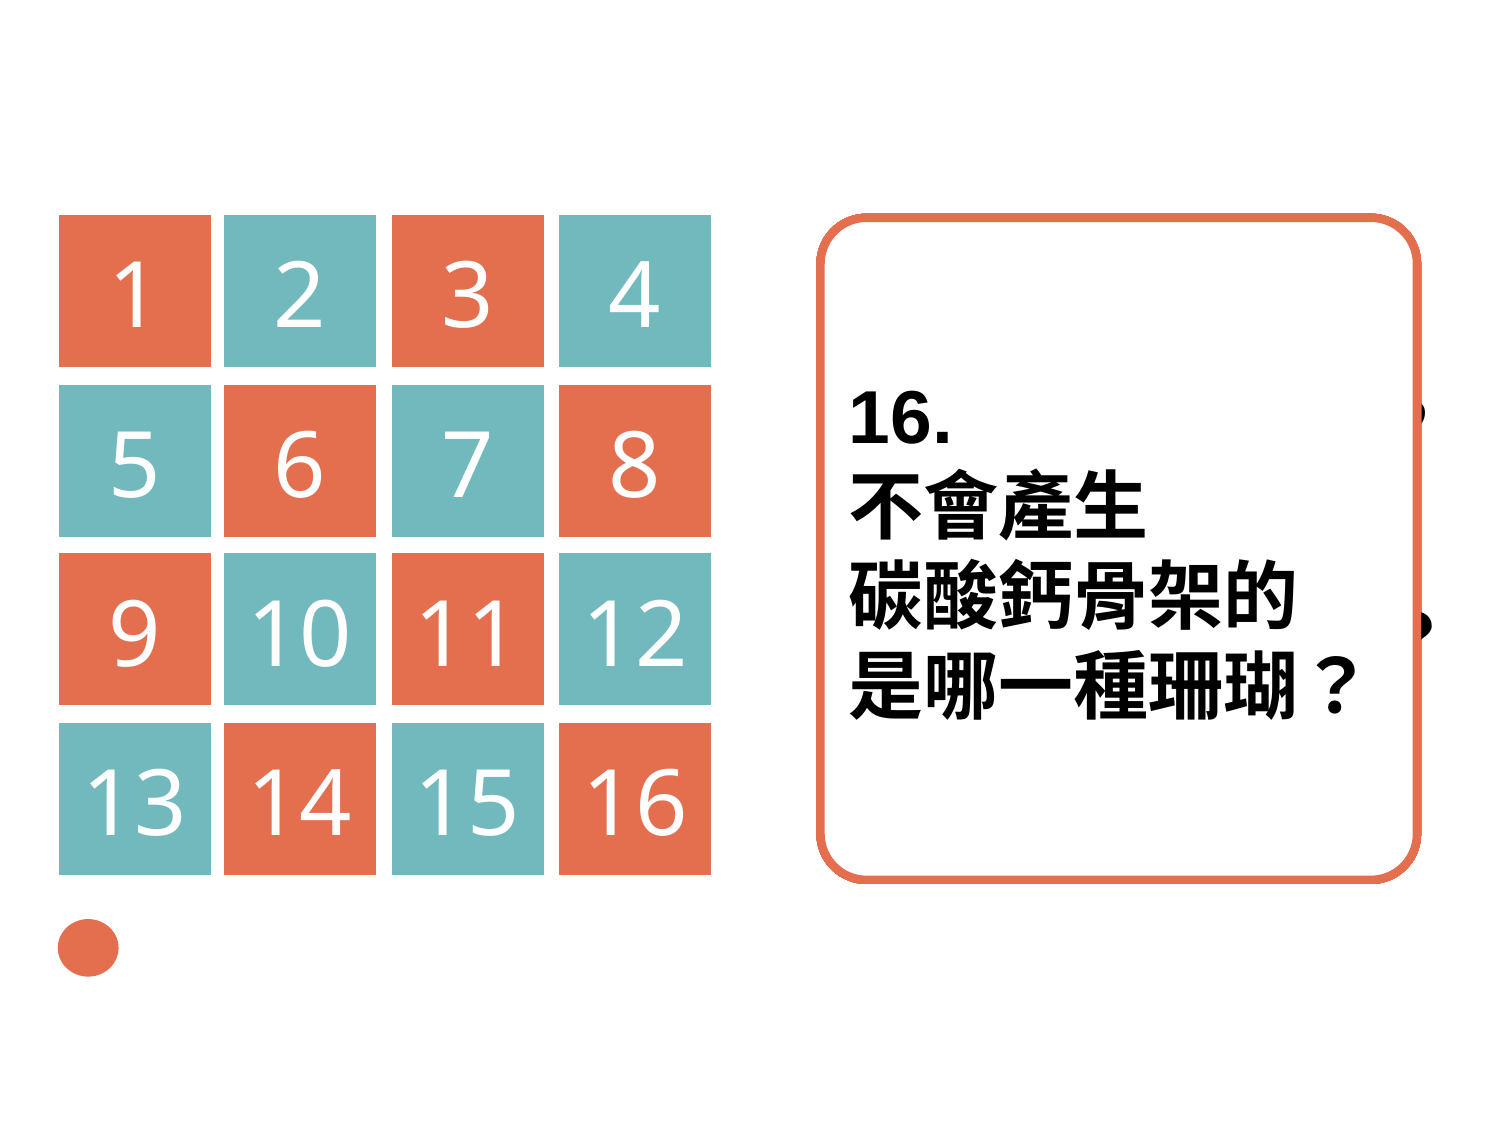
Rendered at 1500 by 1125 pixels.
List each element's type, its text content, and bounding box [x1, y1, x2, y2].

text_box 6 [223, 384, 377, 538]
text_box 11 [391, 552, 545, 706]
text_box 1 [58, 214, 212, 368]
text_box 3 [391, 214, 545, 368]
text_box 5 [58, 384, 212, 538]
text_box 2 [223, 214, 377, 368]
text_box 12 [558, 552, 712, 706]
text_box 16. 不會產生 碳酸鈣骨架的 是哪一種珊瑚？ [820, 217, 1417, 880]
text_box 9 [58, 552, 212, 706]
text_box 7 [391, 384, 545, 538]
text_box 15 [391, 722, 545, 876]
text_box 16 [558, 722, 712, 876]
text_box 13 [58, 722, 212, 876]
text_box 8 [558, 384, 712, 538]
text_box 14 [223, 722, 377, 876]
text_box [57, 919, 119, 977]
text_box 4 [558, 214, 712, 368]
text_box 10 [223, 552, 377, 706]
